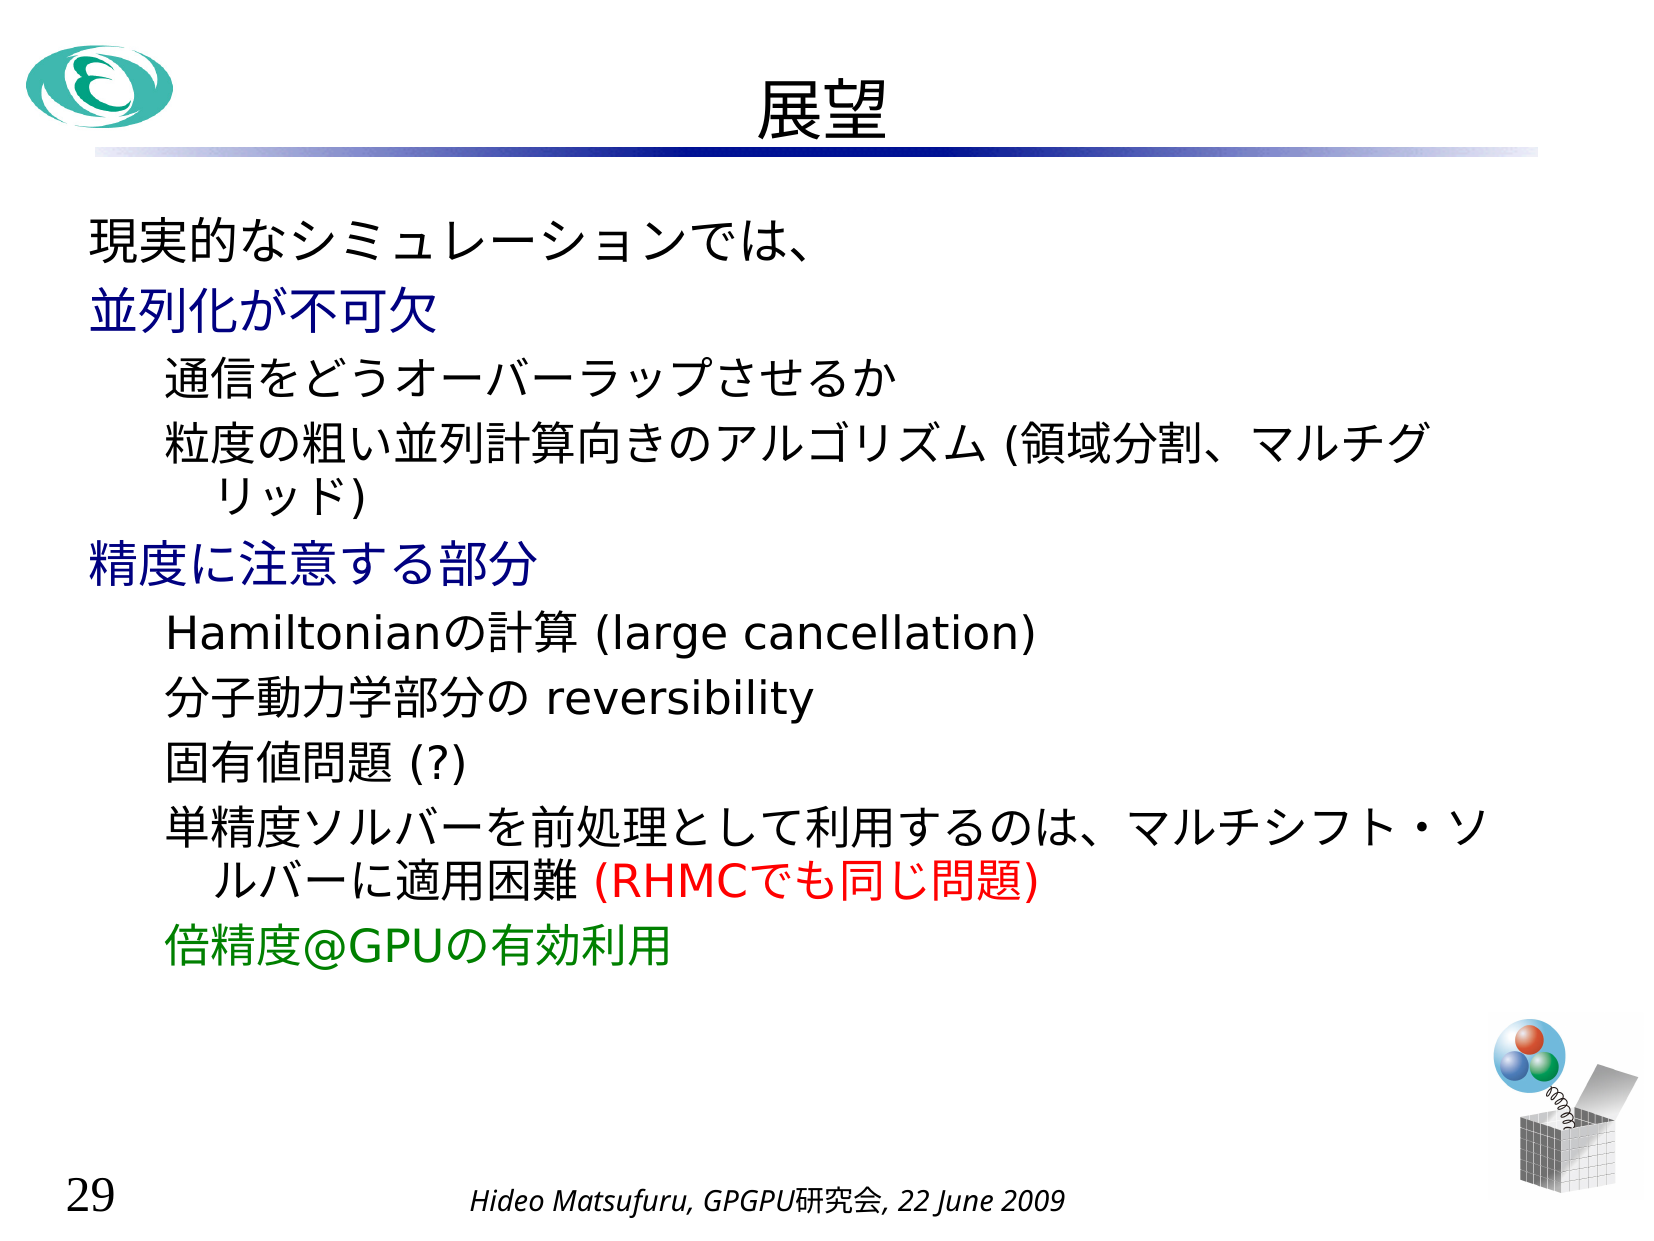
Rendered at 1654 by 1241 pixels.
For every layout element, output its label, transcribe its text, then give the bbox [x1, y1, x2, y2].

picture [95, 147, 198, 157]
title 展望 [198, 58, 1447, 165]
list 現実的なシミュレーションでは、 並列化が不可欠 通信をどうオーバーラップさせるか 粒度の粗い並列計算向きのアルゴリズム (領域分割、マルチグリッド) 精度に注意する部分 Hamiltonianの計算 (large cancellation) 分子動力学部分の reversibility 固有値問題 (?) 単精度ソルバーを前処理として利用するのは、マルチシフト・ソルバーに適用困難 (RHMCでも同じ問題) 倍精度@GPUの有効利用 [70, 213, 1523, 974]
picture [20, 37, 179, 136]
picture [1488, 1012, 1644, 1200]
picture [1447, 147, 1538, 157]
